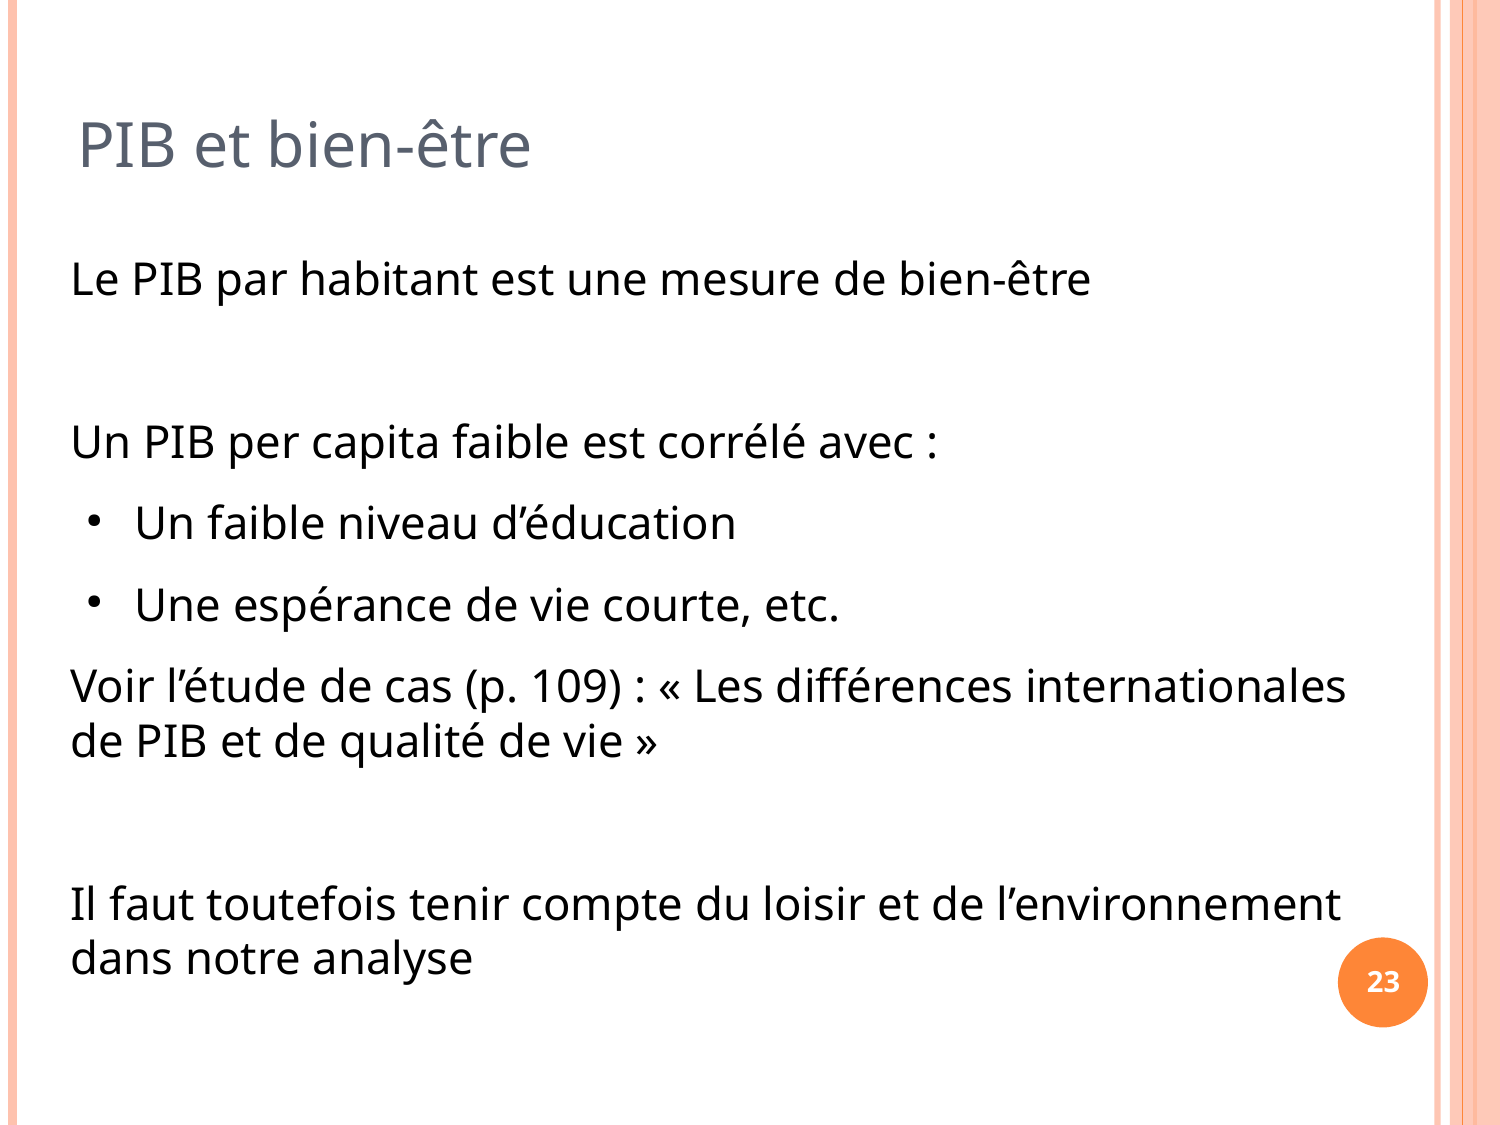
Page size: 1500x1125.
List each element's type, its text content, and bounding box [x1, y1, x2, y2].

slide_number <numéro> [1333, 940, 1434, 1027]
list Le PIB par habitant est une mesure de bien-être Un PIB per capita faible est corrélé avec : Un faible niveau d’éducation Une espérance de vie courte, etc. Voir l’étude de cas (p. 109) : « Les différences internationales de PIB et de qualité de vie » Il faut toutefois tenir compte du loisir et de l’environnement dans notre analyse [70, 249, 1388, 988]
title PIB et bien-être [62, 37, 1450, 188]
